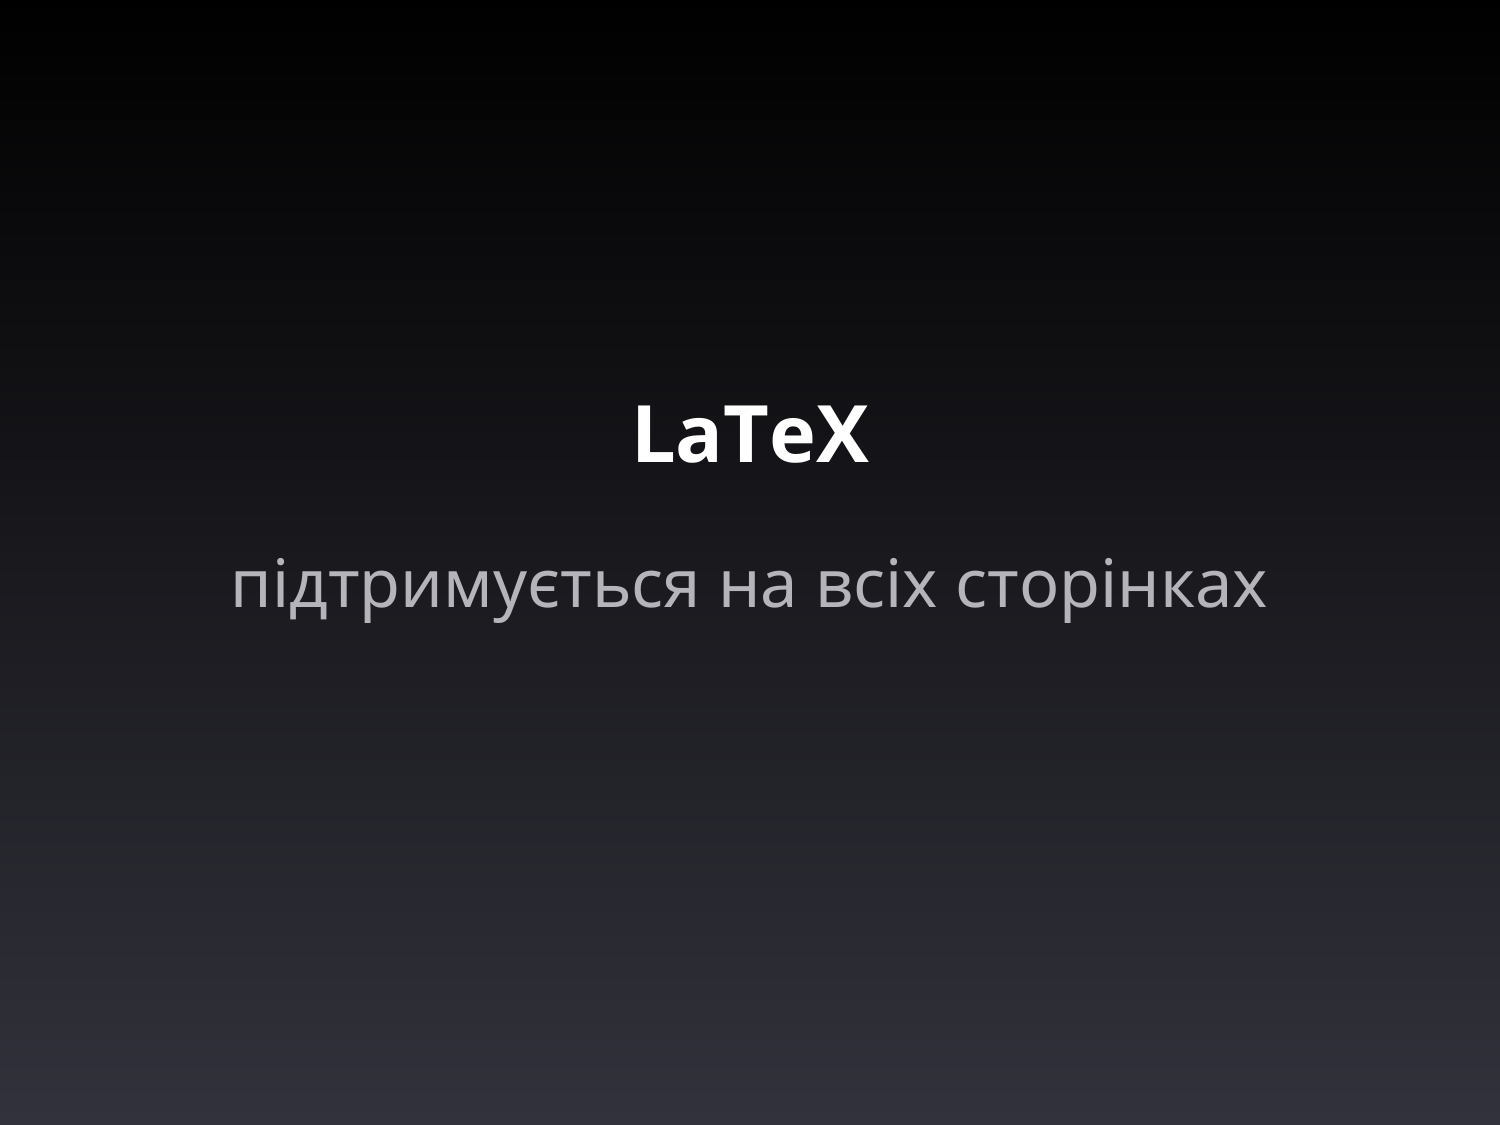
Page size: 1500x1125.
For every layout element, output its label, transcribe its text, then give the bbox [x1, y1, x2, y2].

title LaTeX [62, 337, 1438, 487]
text_box підтримується на всіх сторінках [62, 487, 1438, 675]
